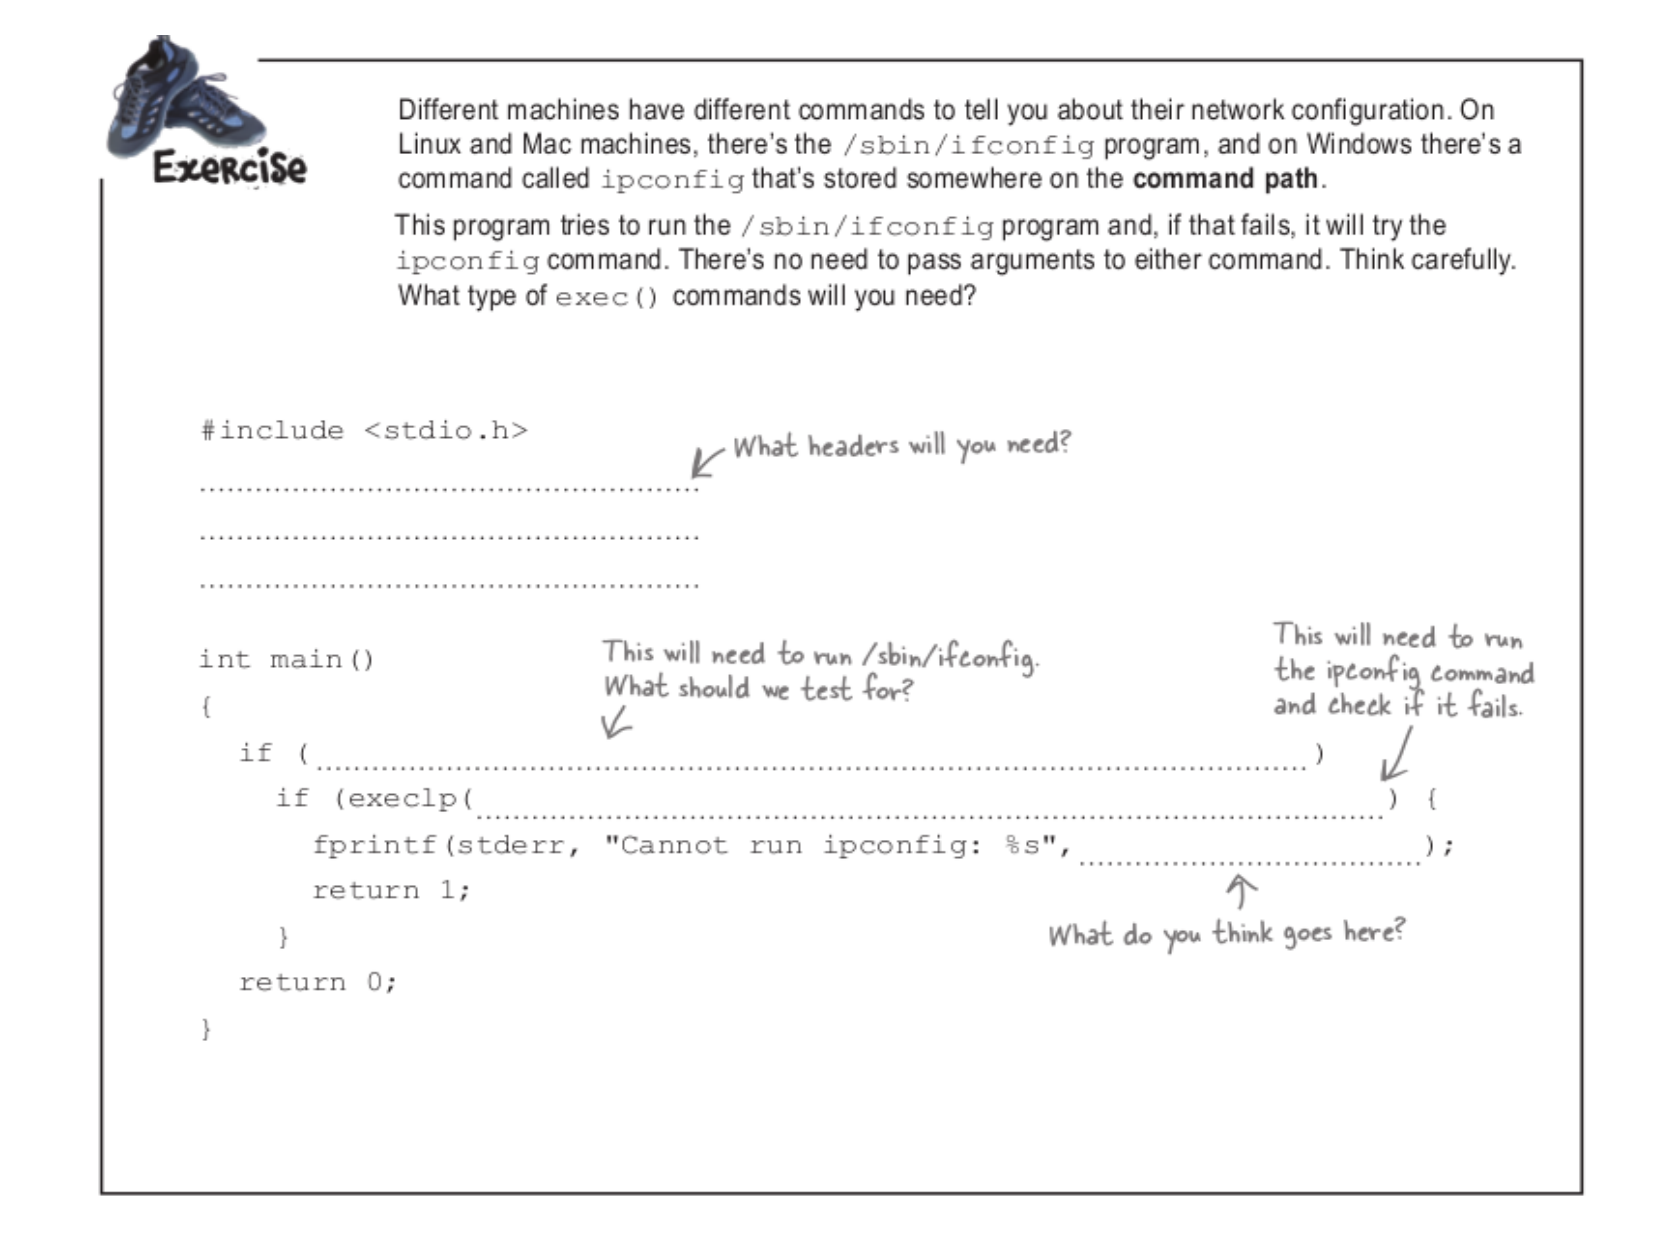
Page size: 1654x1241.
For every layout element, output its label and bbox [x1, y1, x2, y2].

picture [70, 35, 1607, 1205]
